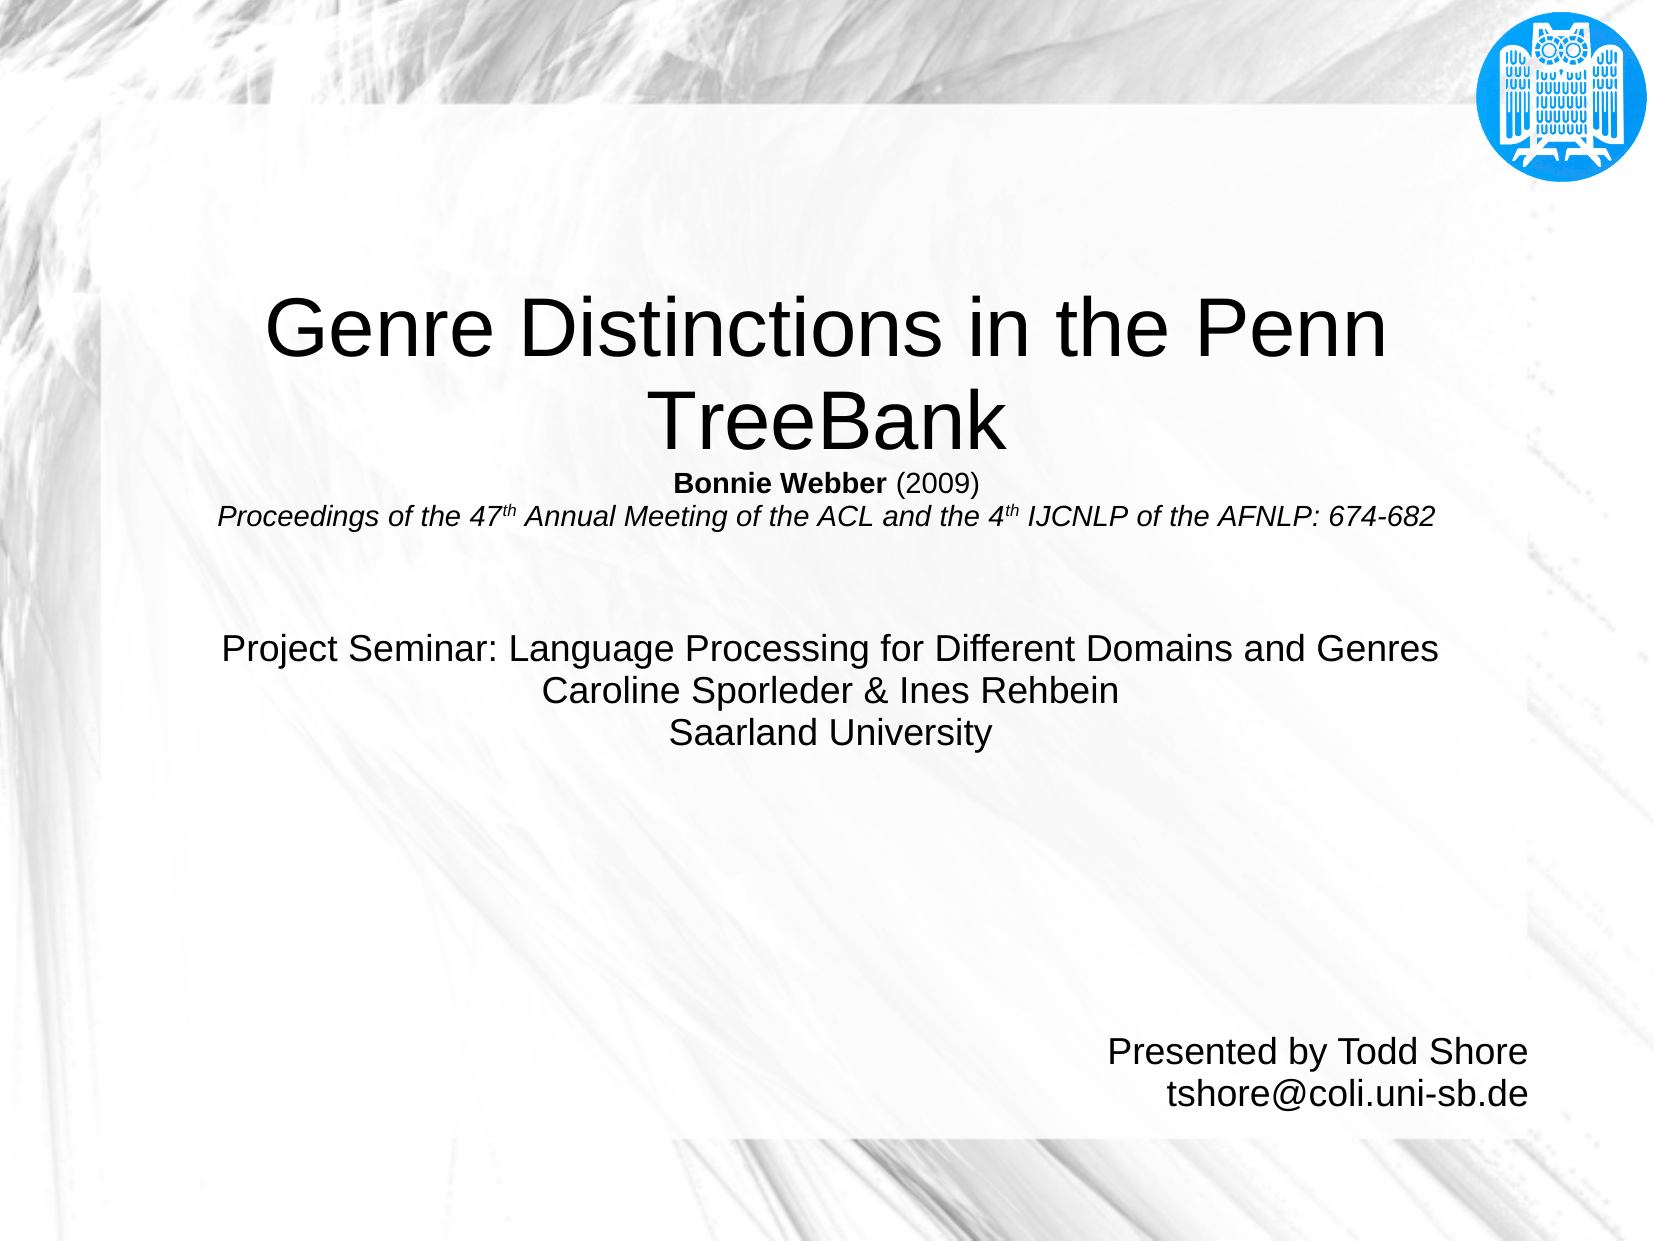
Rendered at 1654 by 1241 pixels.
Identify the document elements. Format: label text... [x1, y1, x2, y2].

title Genre Distinctions in the Penn TreeBank Bonnie Webber (2009) Proceedings of the 47th Annual Meeting of the ACL and the 4th IJCNLP of the AFNLP: 674-682 [82, 280, 1571, 534]
picture [0, 0, 1654, 1241]
text_box Project Seminar: Language Processing for Different Domains and Genres Caroline Sporleder & Ines Rehbein Saarland University [206, 620, 1455, 762]
text_box Presented by Todd Shore tshore@coli.uni-sb.de [1092, 1023, 1544, 1123]
